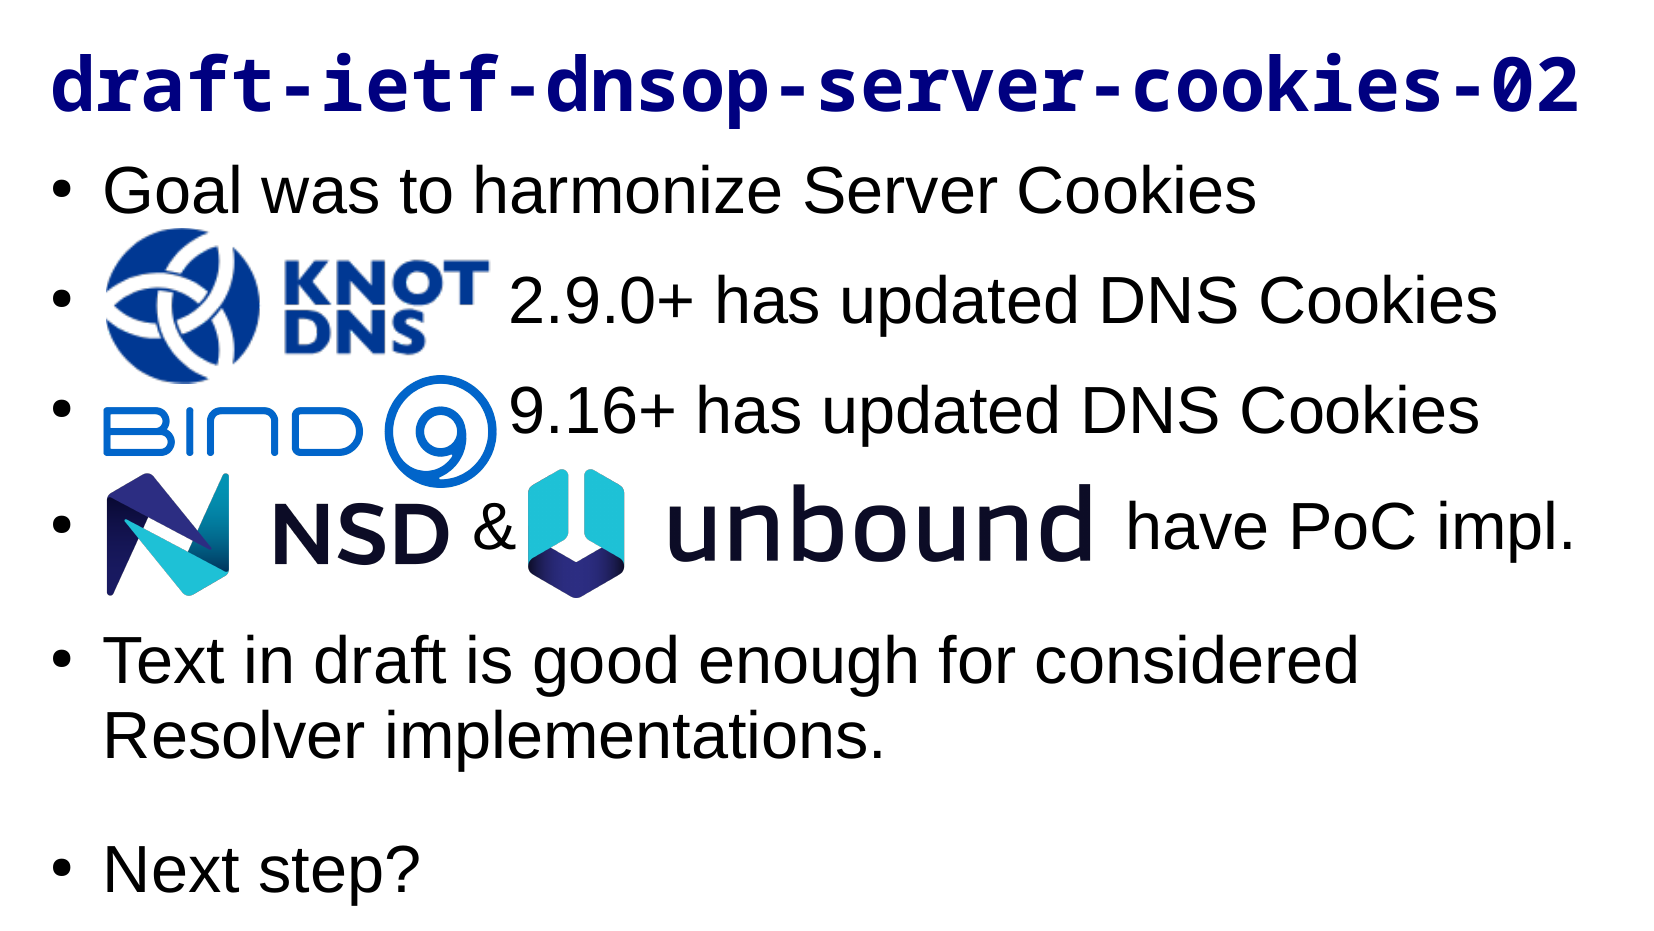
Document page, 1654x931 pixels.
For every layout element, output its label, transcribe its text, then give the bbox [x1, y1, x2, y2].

text_box draft-ietf-dnsop-server-cookies-02 [35, 23, 1607, 124]
picture [47, 228, 1158, 666]
list Goal was to harmonize Server Cookies 2.9.0+ has updated DNS Cookies 9.16+ has updated DNS Cookies & have PoC impl. Text in draft is good enough for considered Resolver implementations. Next step? [32, 152, 1630, 931]
